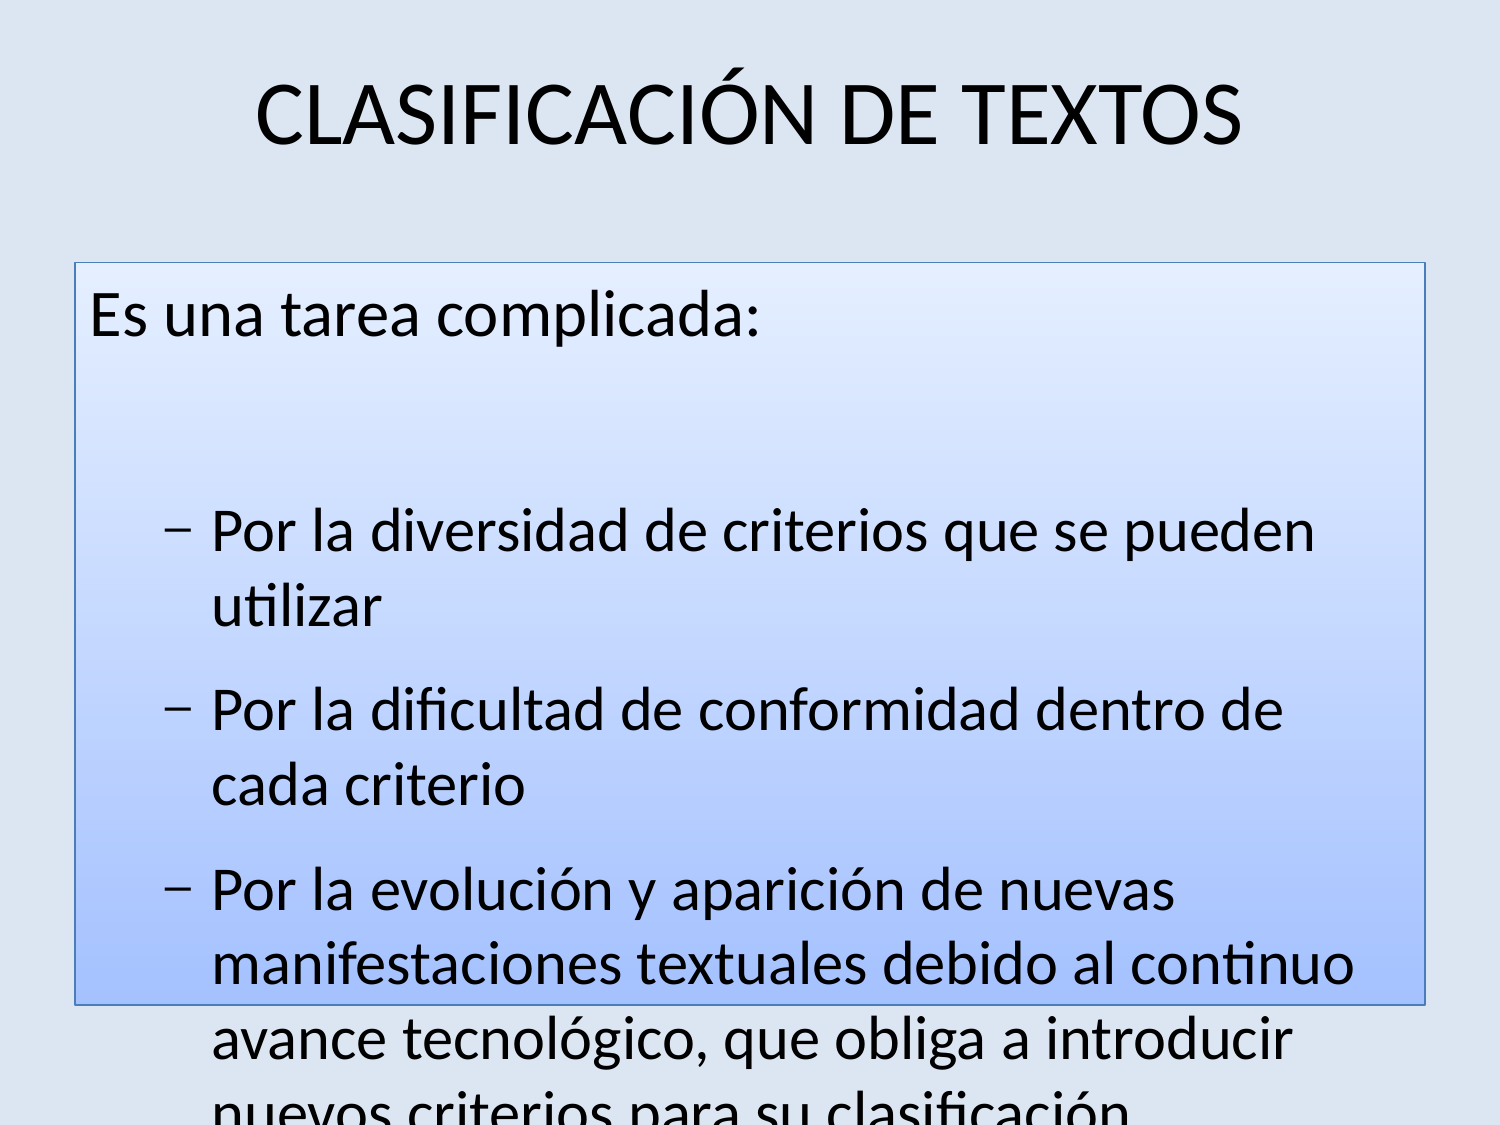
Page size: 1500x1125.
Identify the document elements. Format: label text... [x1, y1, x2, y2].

title CLASIFICACIÓN DE TEXTOS [75, 45, 1425, 233]
list Es una tarea complicada: Por la diversidad de criterios que se pueden utilizar Por la dificultad de conformidad dentro de cada criterio Por la evolución y aparición de nuevas manifestaciones textuales debido al continuo avance tecnológico, que obliga a introducir nuevos criterios para su clasificación. [75, 262, 1425, 1005]
